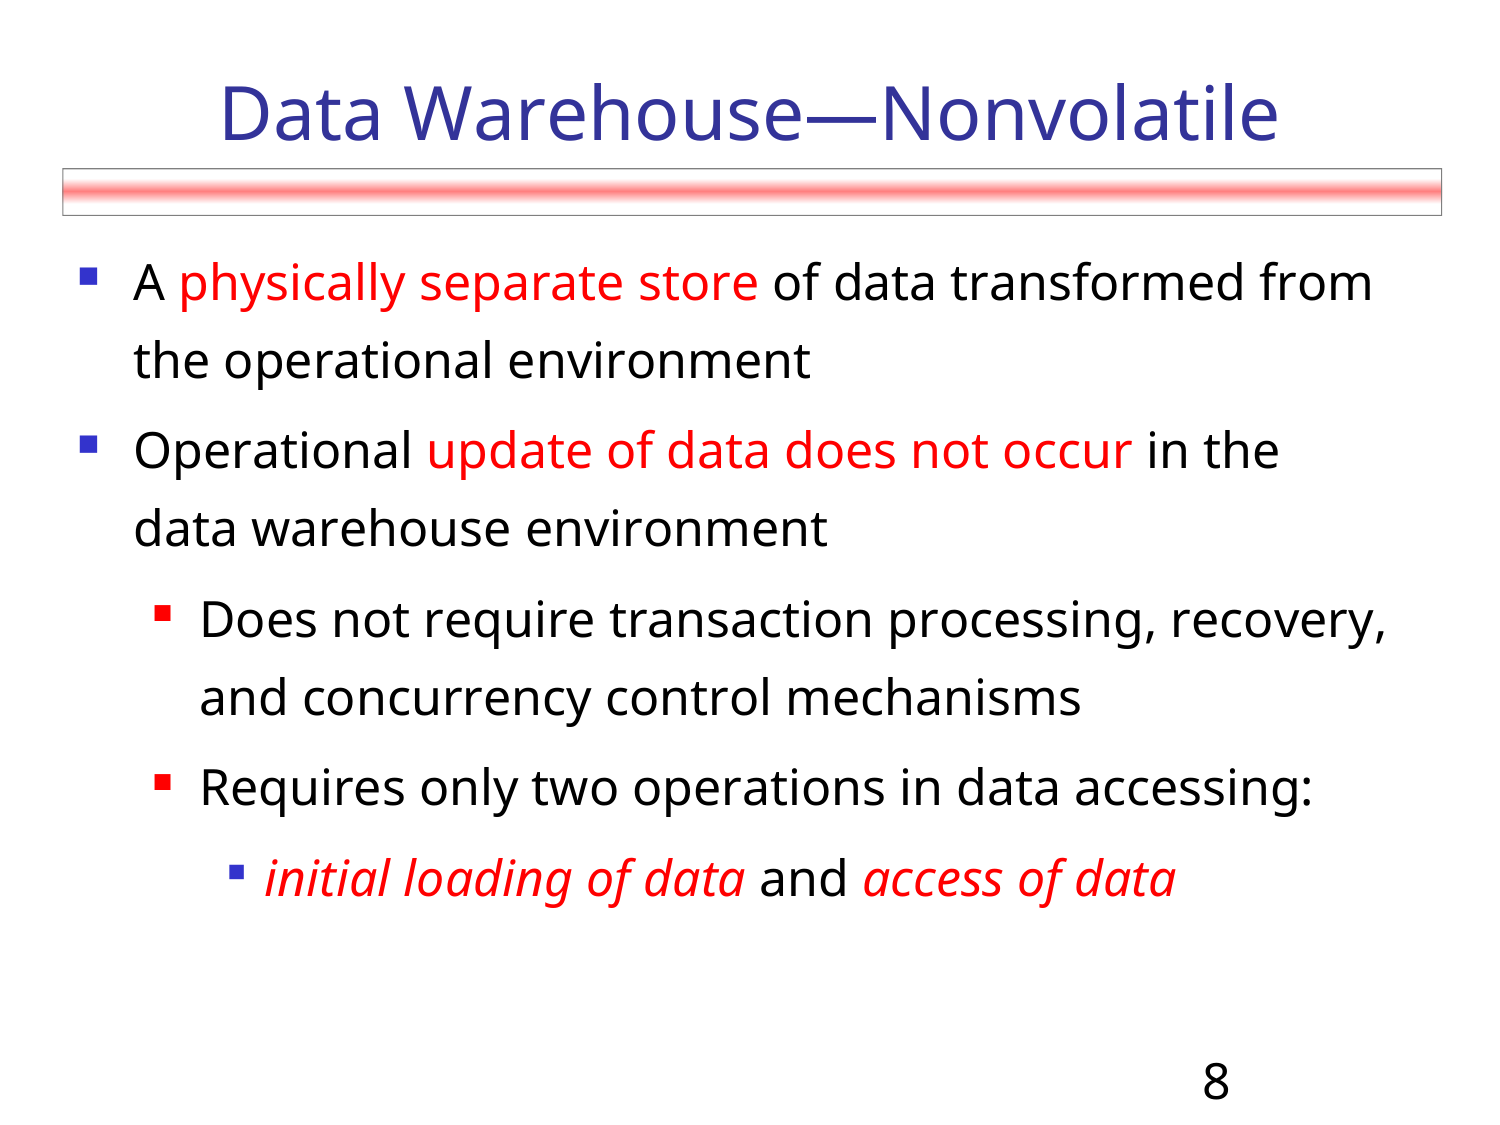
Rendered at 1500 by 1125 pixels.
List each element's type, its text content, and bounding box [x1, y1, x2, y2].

title Data Warehouse—Nonvolatile [62, 49, 1438, 163]
text_box <number> [1187, 1050, 1500, 1125]
list A physically separate store of data transformed from the operational environment Operational update of data does not occur in the data warehouse environment Does not require transaction processing, recovery, and concurrency control mechanisms Requires only two operations in data accessing: initial loading of data and access of data [62, 224, 1413, 1026]
